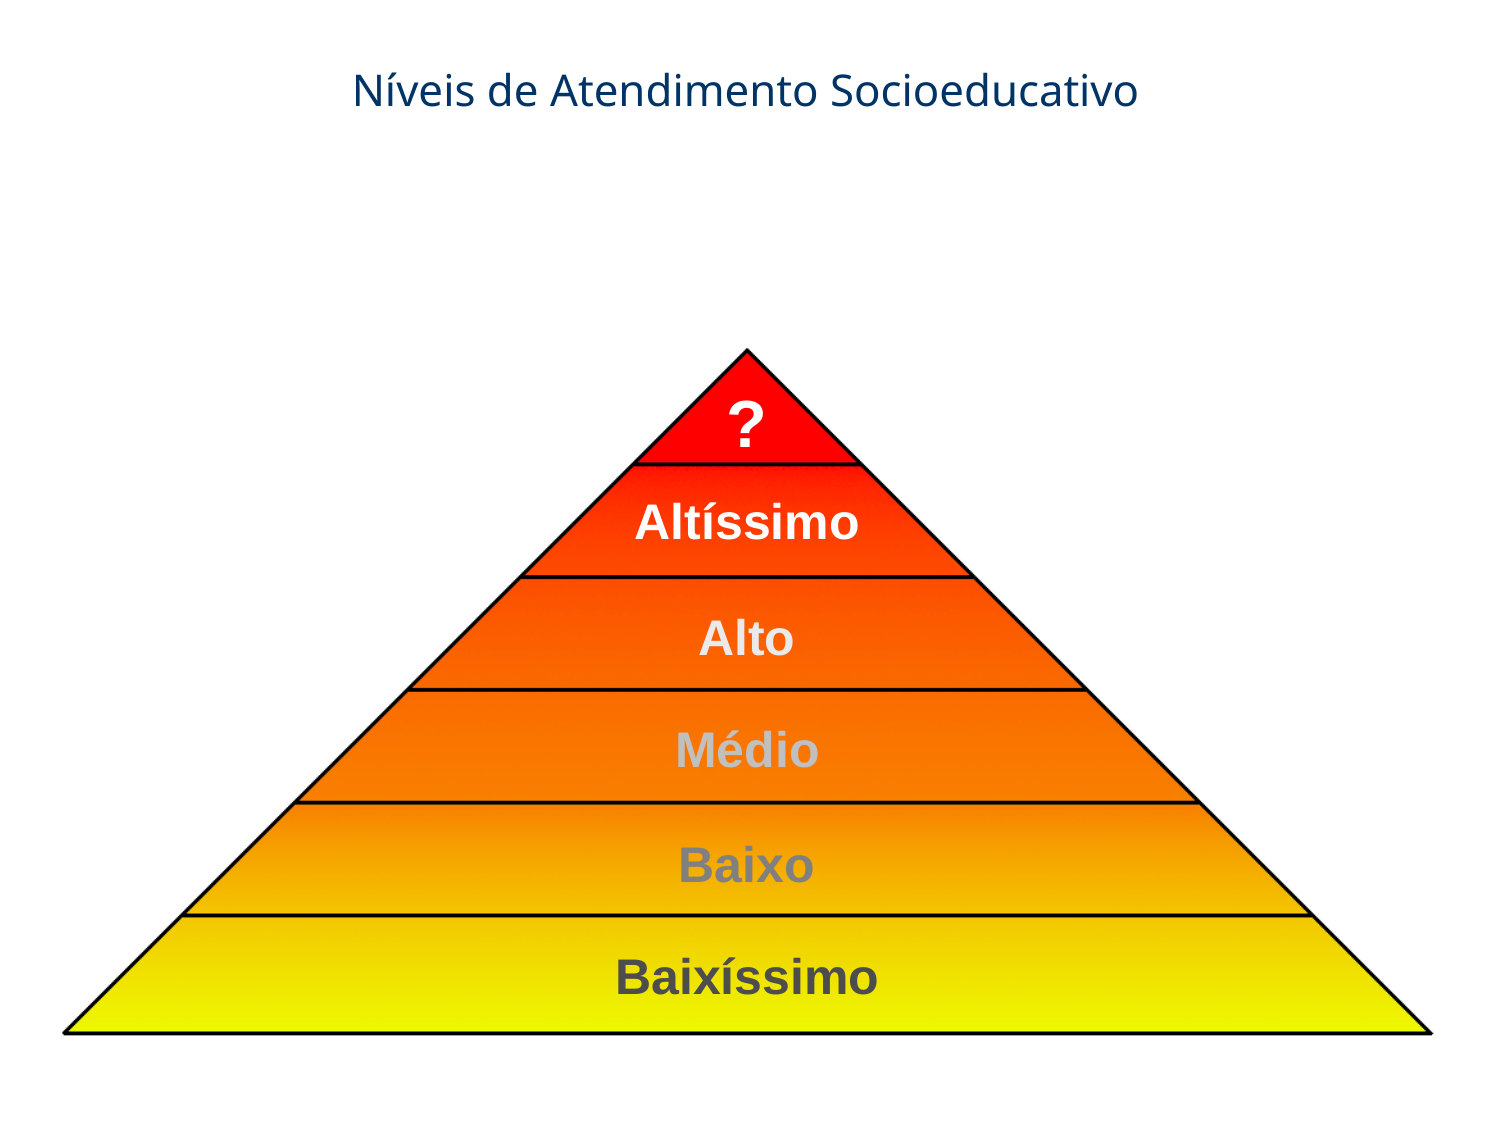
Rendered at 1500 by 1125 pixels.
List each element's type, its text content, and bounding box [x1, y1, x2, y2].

text_box ? [610, 373, 883, 469]
text_box Altíssimo [452, 481, 1043, 558]
text_box Baixo [610, 824, 883, 901]
text_box Níveis de Atendimento Socioeducativo [29, 54, 1463, 123]
text_box Alto [610, 597, 883, 674]
text_box Médio [452, 709, 1043, 785]
picture [51, 278, 1445, 1047]
text_box Baixíssimo [452, 936, 1043, 1012]
